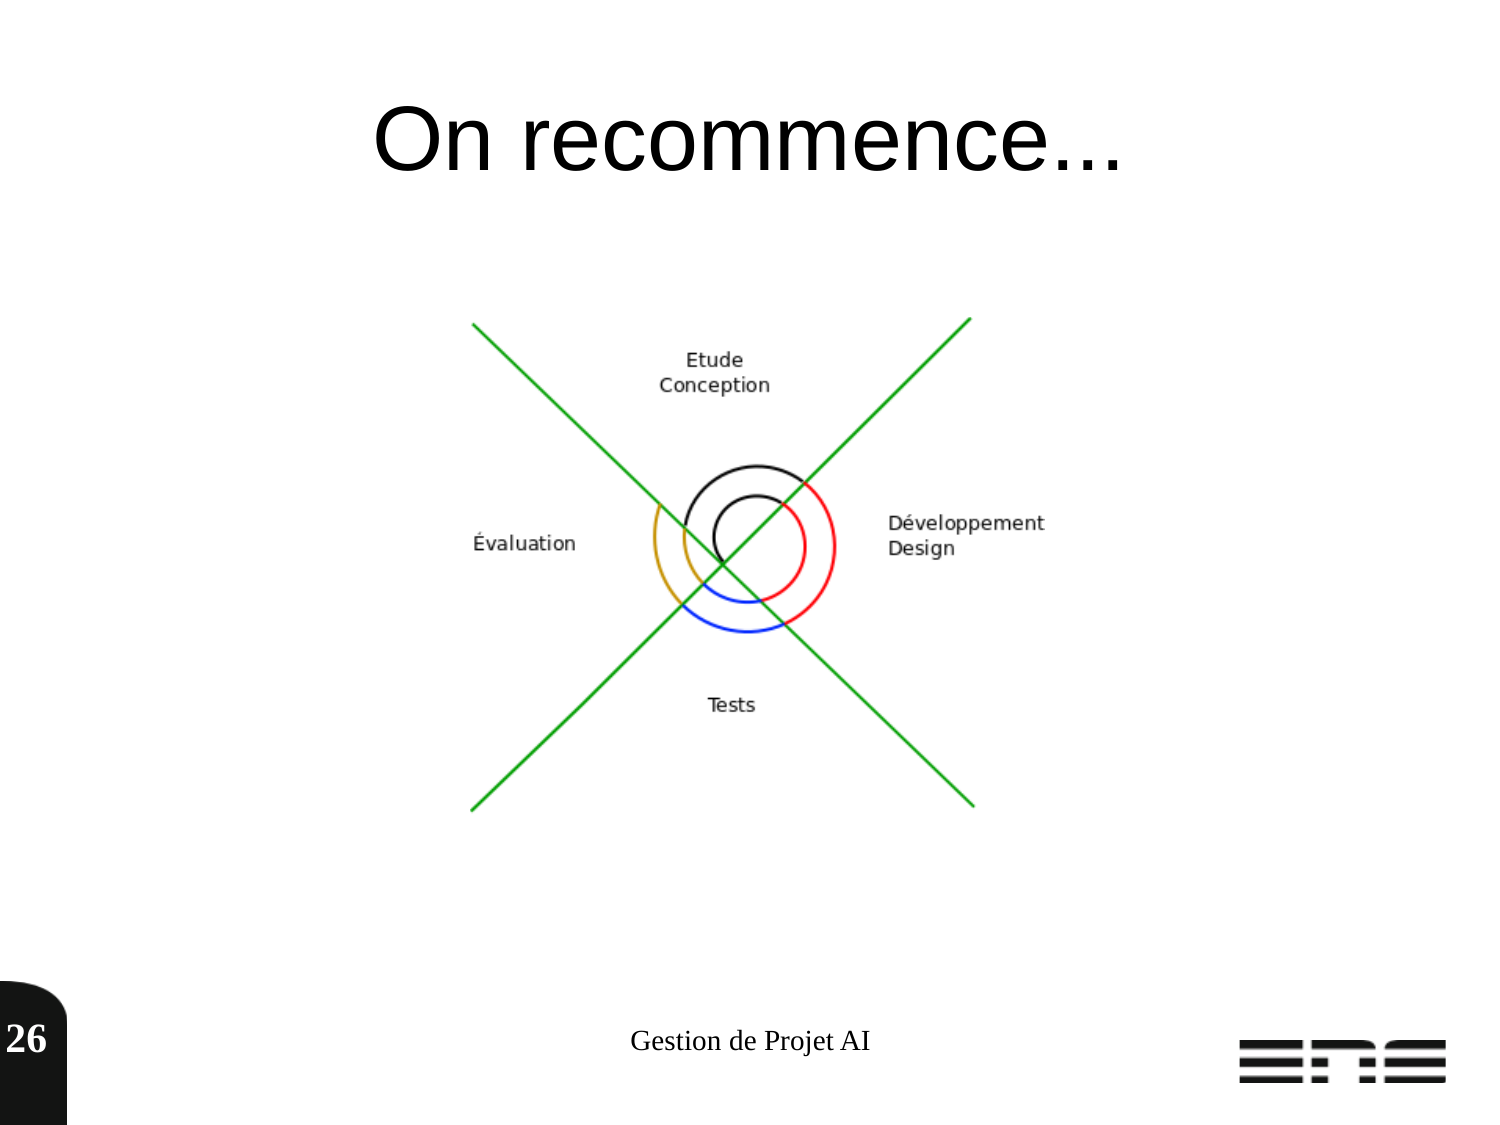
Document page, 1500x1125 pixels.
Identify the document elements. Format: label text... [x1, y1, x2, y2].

picture [470, 317, 1045, 814]
title On recommence... [75, 44, 1425, 233]
